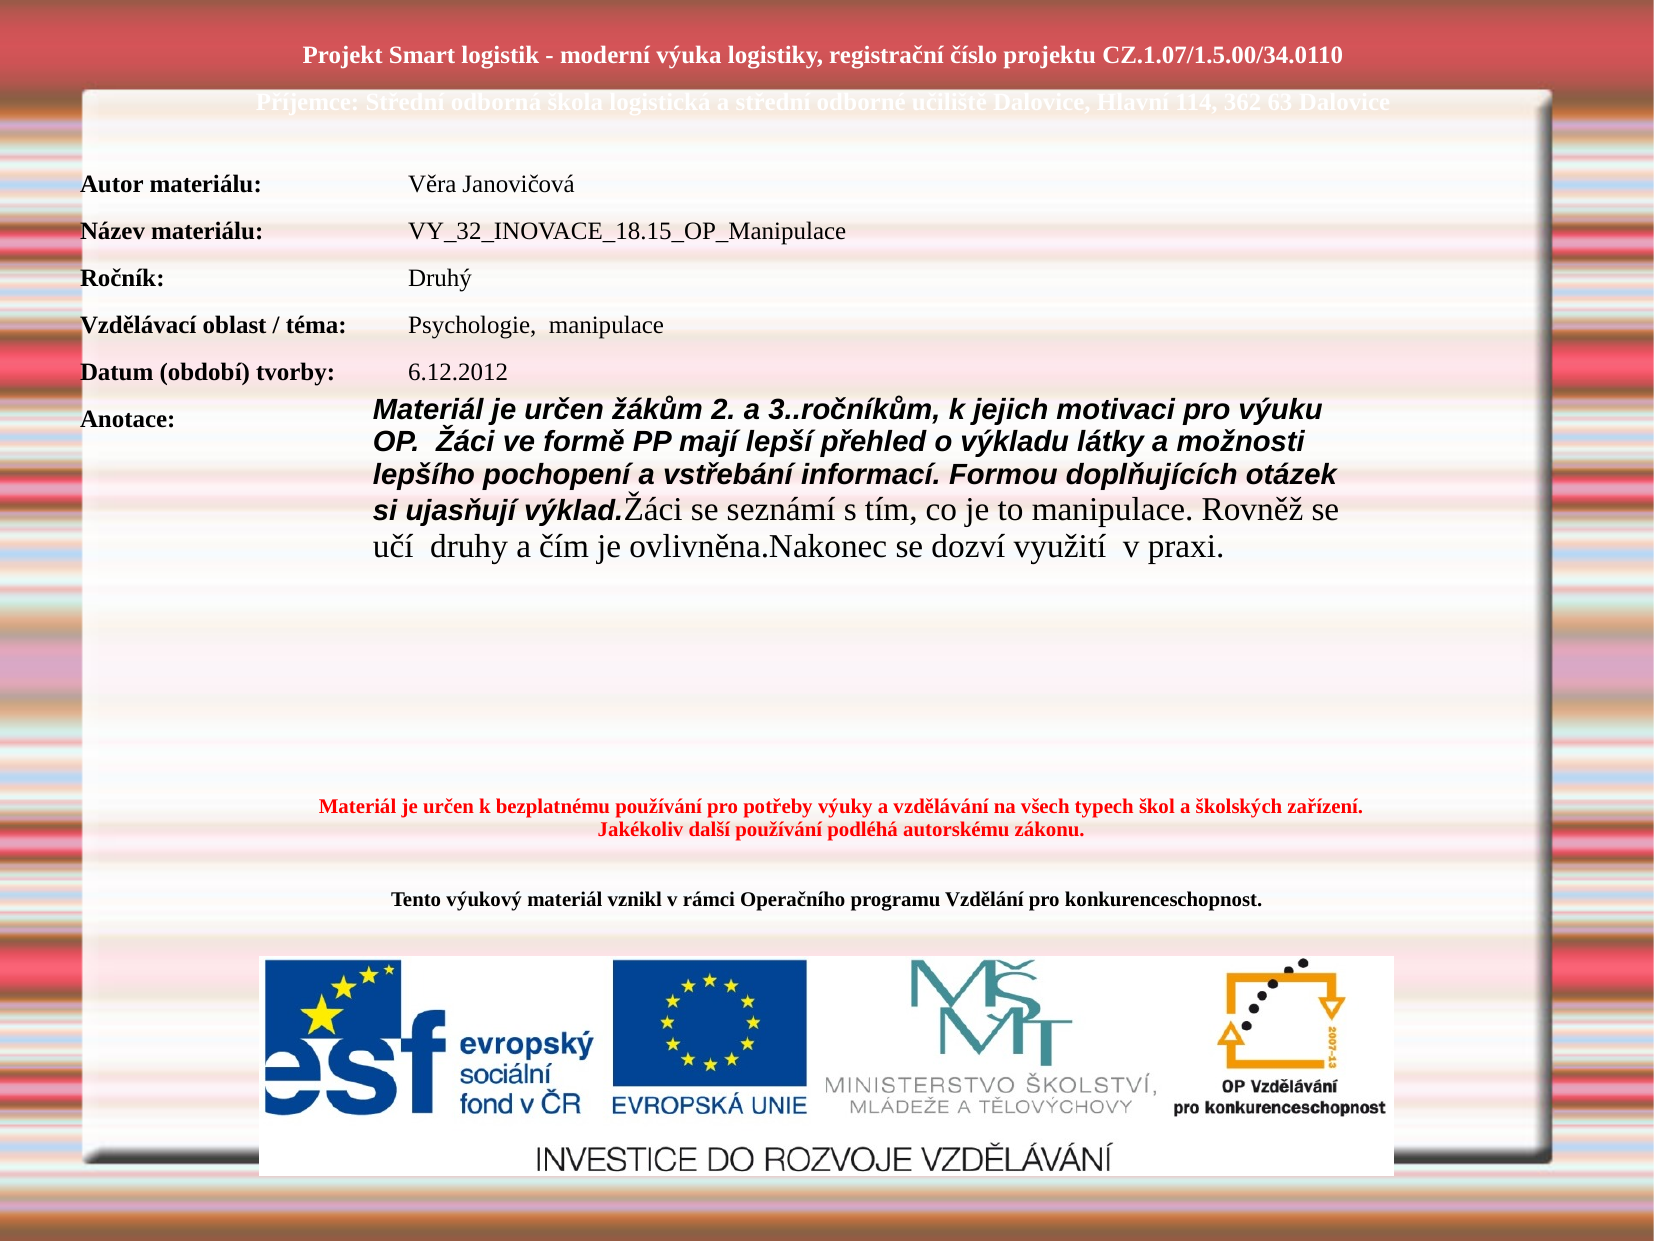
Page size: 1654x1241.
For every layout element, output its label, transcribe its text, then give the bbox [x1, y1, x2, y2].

text_box Věra Janovičová [393, 162, 683, 207]
text_box Psychologie, manipulace [393, 303, 1460, 347]
text_box Materiál je určen žákům 2. a 3..ročníkům, k jejich motivaci pro výuku OP. Žáci ve formě PP mají lepší přehled o výkladu látky a možnosti lepšího pochopení a vstřebání informací. Formou doplňujících otázek si ujasňují výklad.Žáci se seznámí s tím, co je to manipulace. Rovněž se učí druhy a čím je ovlivněna.Nakonec se dozví využití v praxi. [358, 385, 1366, 575]
text_box Autor materiálu: [65, 162, 393, 207]
text_box Druhý [393, 256, 816, 301]
text_box VY_32_INOVACE_18.15_OP_Manipulace [393, 209, 1448, 254]
text_box Název materiálu: [65, 209, 376, 254]
text_box Datum (období) tvorby: [65, 350, 359, 394]
text_box Tento výukový materiál vznikl v rámci Operačního programu Vzdělání pro konkurenceschopnost. [142, 880, 1511, 920]
text_box Vzdělávací oblast / téma: [65, 303, 370, 347]
text_box Projekt Smart logistik - moderní výuka logistiky, registrační číslo projektu CZ.1.07/1.5.00/34.0110 [287, 34, 1366, 78]
text_box Příjemce: Střední odborná škola logistická a střední odborné učiliště Dalovice, Hlavní 114, 362 63 Dalovice [240, 80, 1432, 125]
text_box Anotace: [65, 397, 218, 441]
text_box Materiál je určen k bezplatnému používání pro potřeby výuky a vzdělávání na všech typech škol a školských zařízení. Jakékoliv další používání podléhá autorskému zákonu. [0, 787, 1654, 850]
text_box 6.12.2012 [393, 350, 542, 394]
picture [259, 957, 1394, 1176]
text_box Ročník: [65, 256, 183, 301]
